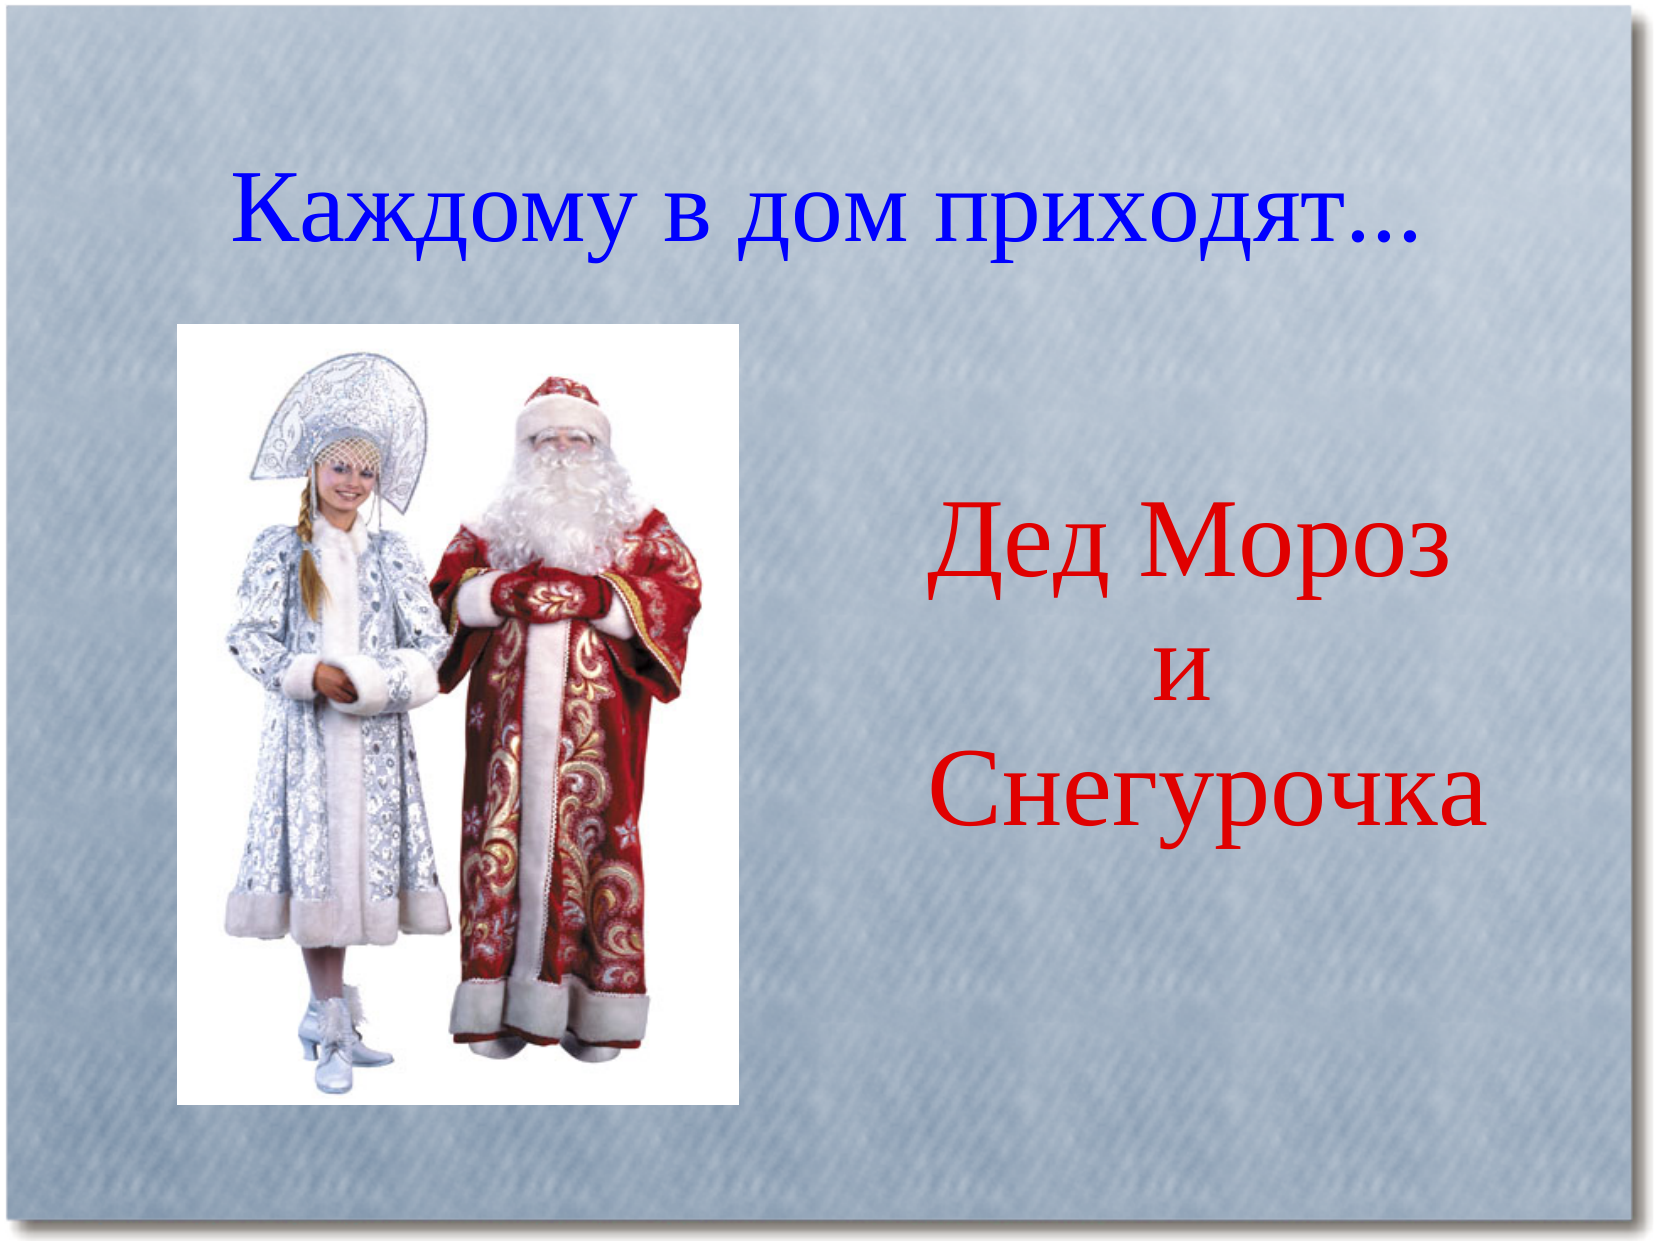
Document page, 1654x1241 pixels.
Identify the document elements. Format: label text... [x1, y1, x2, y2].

list Дед Мороз и Снегурочка [856, 344, 1536, 1126]
picture [0, 0, 1654, 1241]
title Каждому в дом приходят... [121, 102, 1534, 310]
